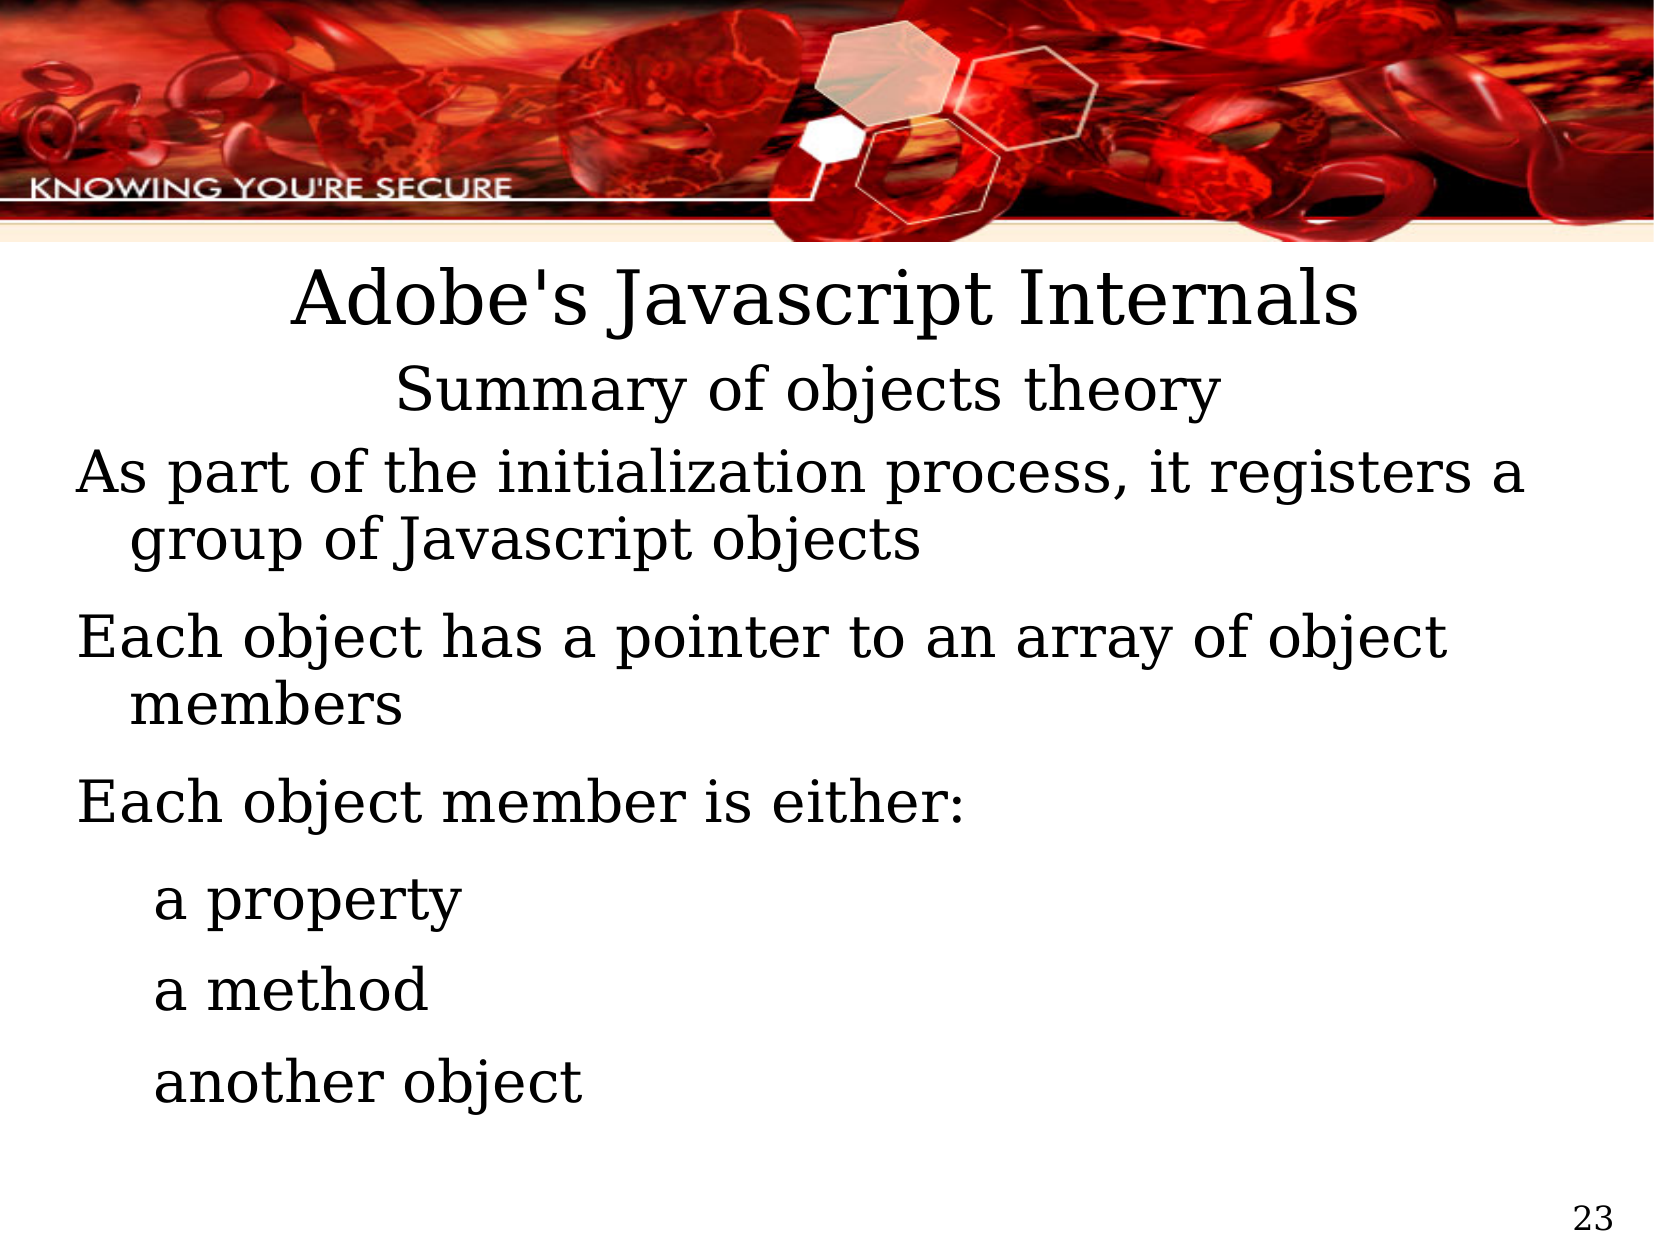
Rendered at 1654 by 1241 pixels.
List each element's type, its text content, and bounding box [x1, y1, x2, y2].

text_box Summary of objects theory [394, 354, 1224, 425]
title Adobe's Javascript Internals [0, 195, 1654, 403]
list As part of the initialization process, it registers a group of Javascript objects Each object has a pointer to an array of object members Each object member is either: a property a method another object [59, 438, 1595, 1116]
picture [0, 0, 1654, 195]
